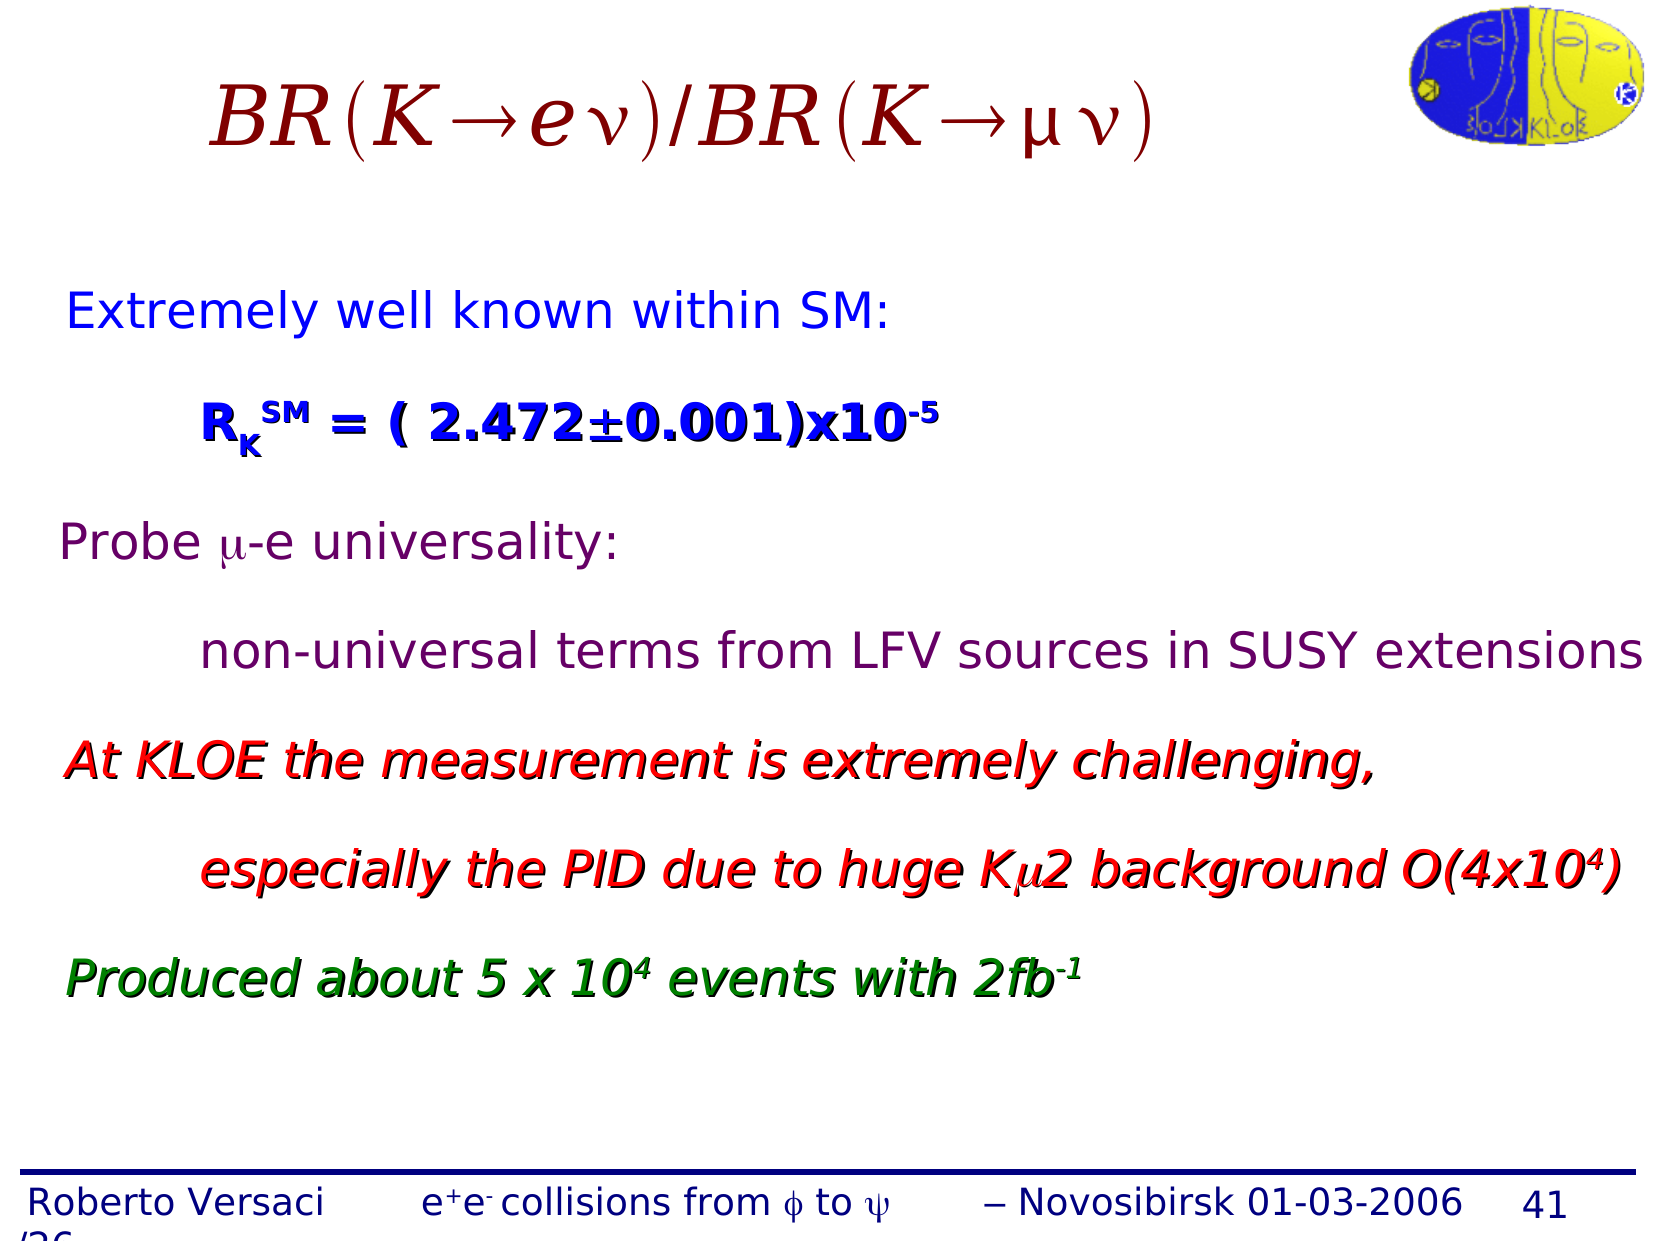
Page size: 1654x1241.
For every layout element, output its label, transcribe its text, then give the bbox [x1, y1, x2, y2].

text_box Extremely well known within SM: RKSM = ( 2.4720.001)x10-5 Probe -e universality: non-universal terms from LFV sources in SUSY extensions At KLOE the measurement is extremely challenging, especially the PID due to huge Km2 background O(4x104) Produced about 5 x 104 events with 2fb-1 [35, 266, 1654, 1014]
chart [203, 68, 1163, 172]
picture [1398, 0, 1654, 151]
